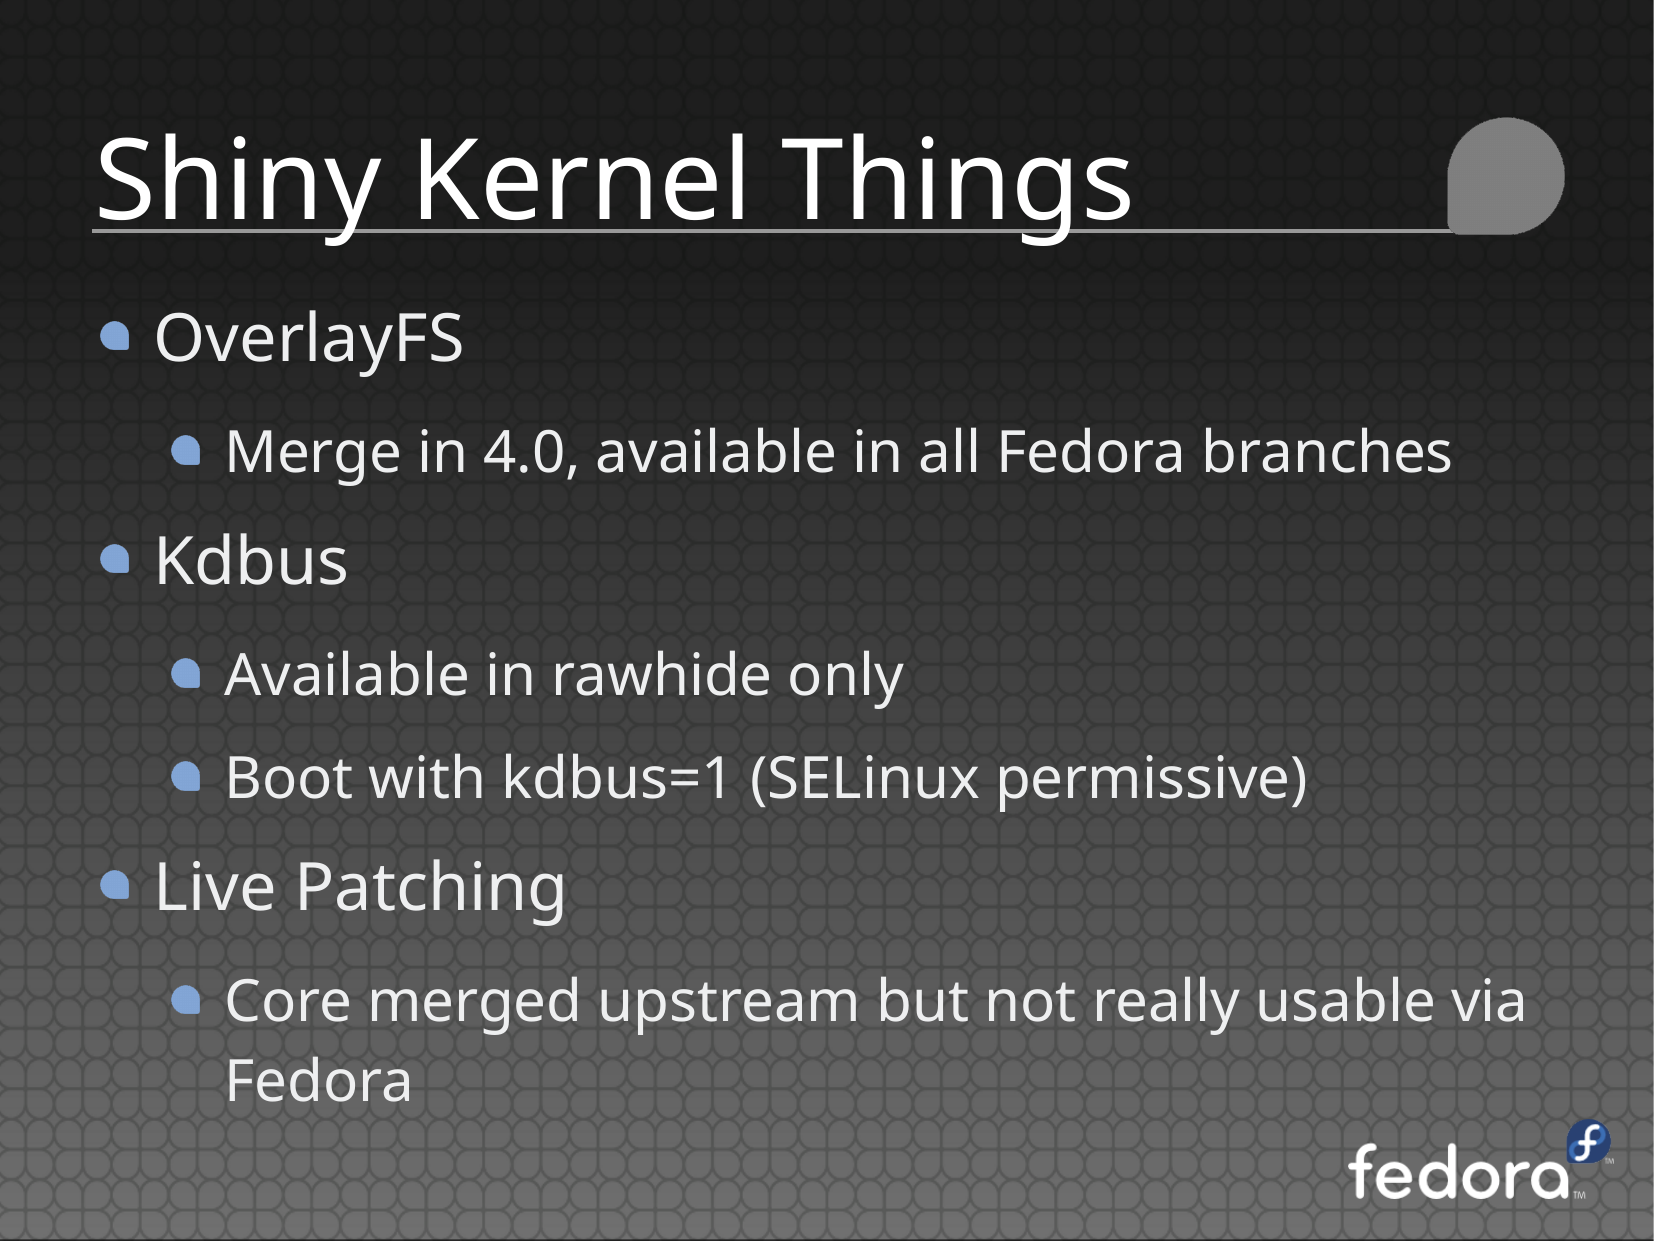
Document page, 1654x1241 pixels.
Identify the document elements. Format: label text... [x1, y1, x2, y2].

title Shiny Kernel Things [94, 100, 1426, 251]
picture [0, 0, 1654, 1241]
list OverlayFS Merge in 4.0, available in all Fedora branches Kdbus Available in rawhide only Boot with kdbus=1 (SELinux permissive) Live Patching Core merged upstream but not really usable via Fedora [82, 290, 1571, 1094]
